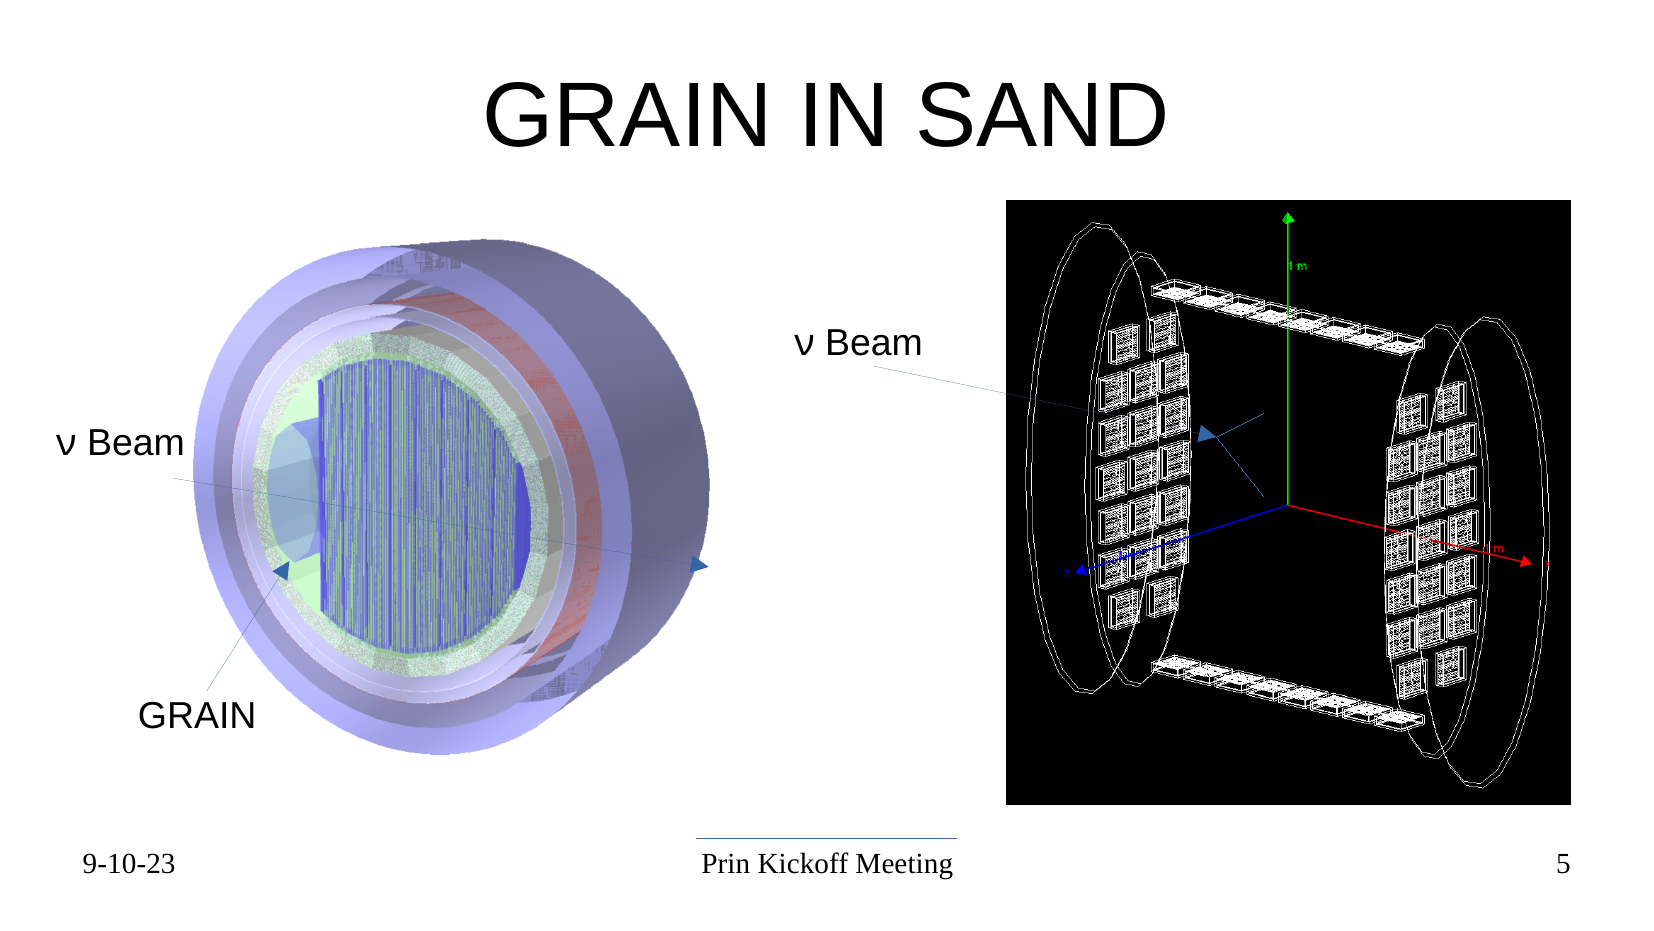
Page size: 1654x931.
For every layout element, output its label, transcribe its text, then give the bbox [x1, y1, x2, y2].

text_box ν Beam [779, 307, 939, 367]
picture [1006, 200, 1571, 805]
text_box GRAIN [123, 687, 272, 745]
title GRAIN IN SAND [82, 37, 1571, 193]
text_box ν Beam [41, 408, 201, 467]
picture [174, 206, 739, 773]
